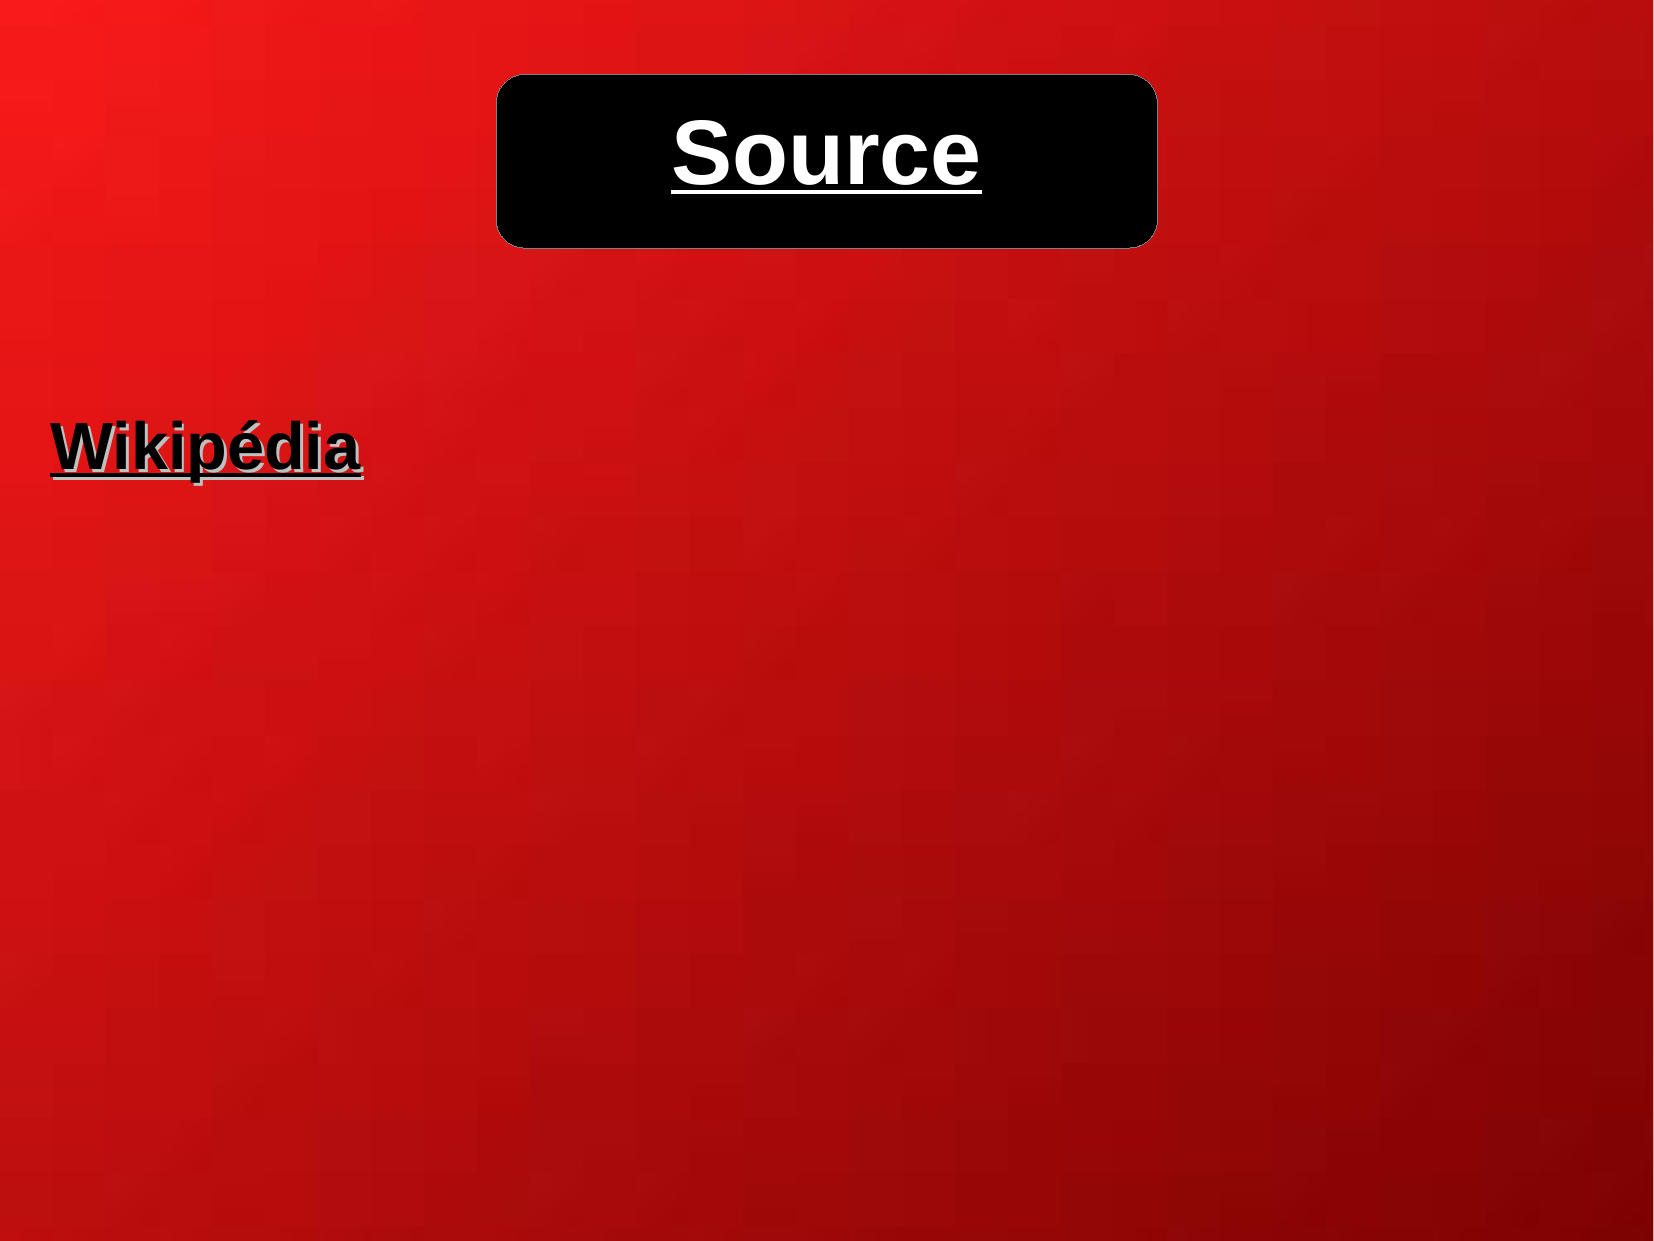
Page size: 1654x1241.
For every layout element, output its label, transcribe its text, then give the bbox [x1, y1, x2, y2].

text_box Wikipédia [35, 401, 697, 492]
picture [0, 0, 1654, 1241]
title Source [82, 49, 1571, 257]
